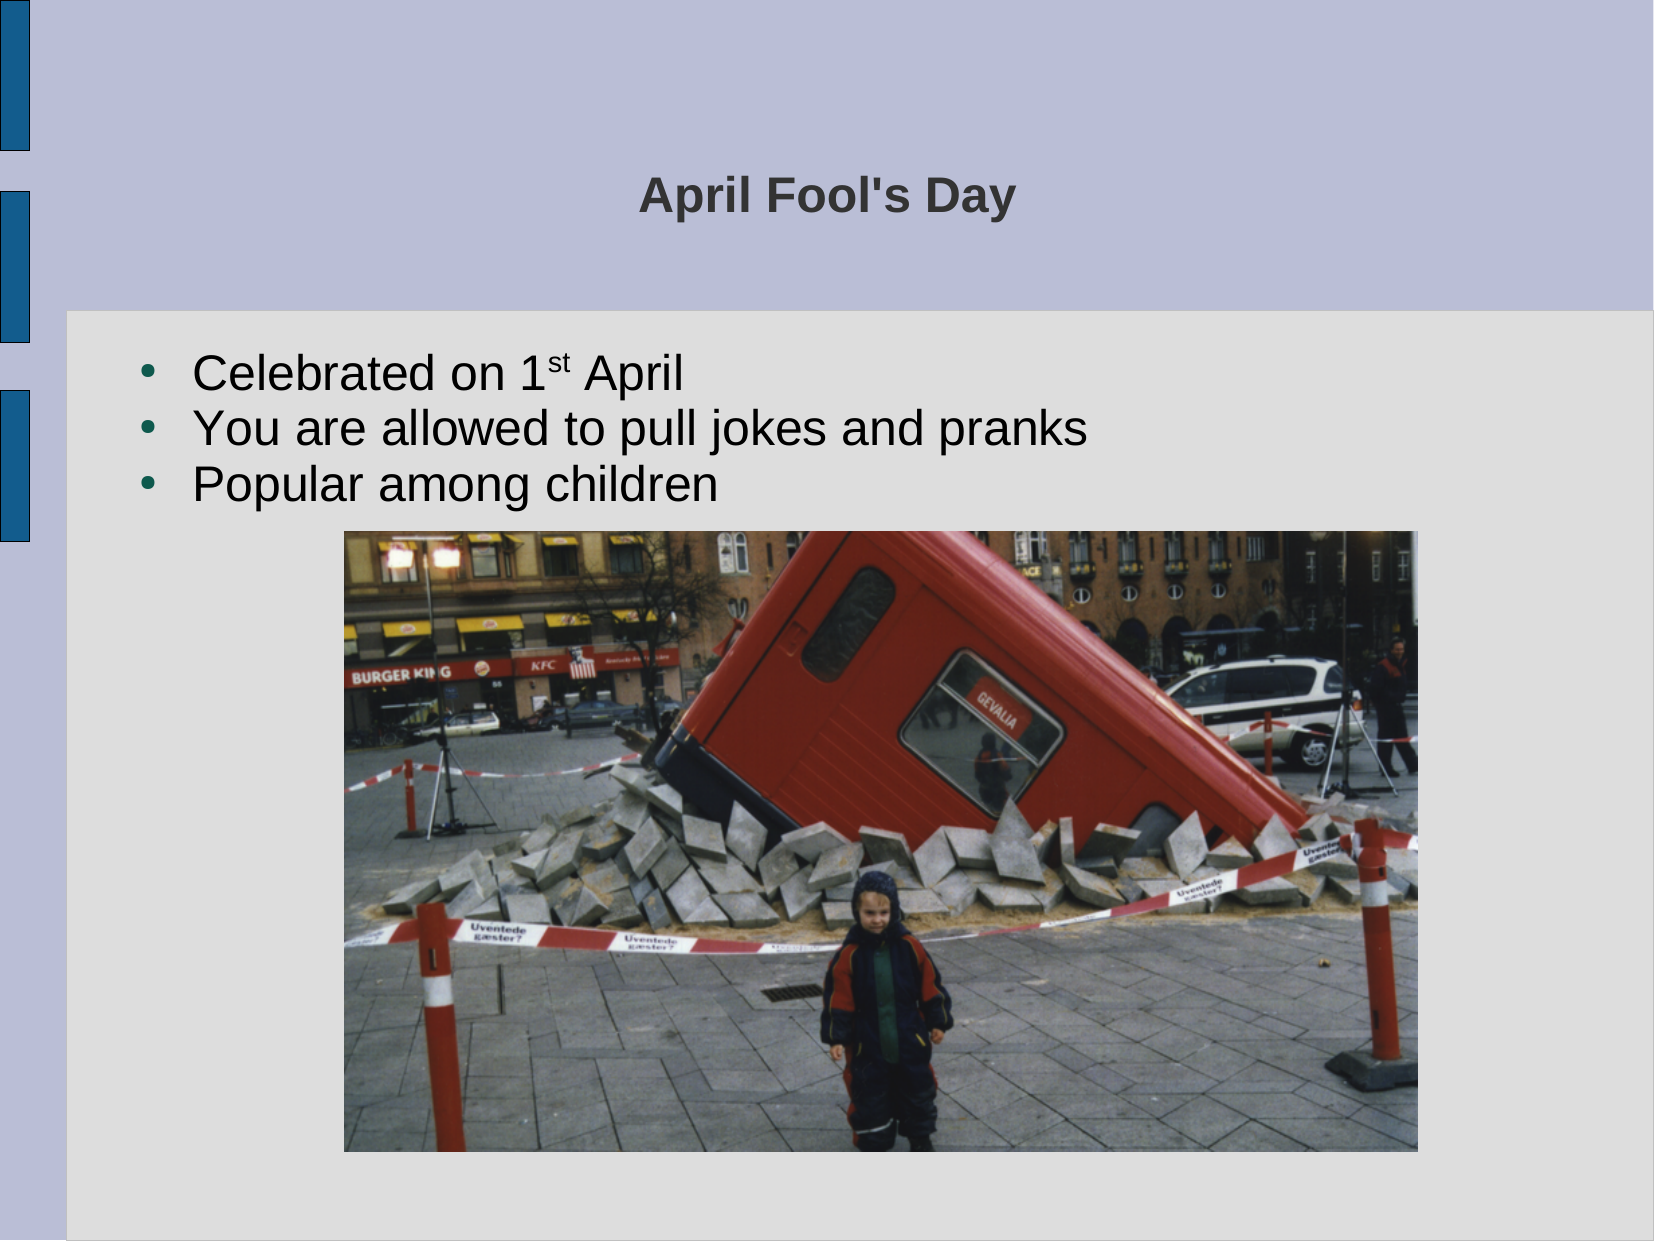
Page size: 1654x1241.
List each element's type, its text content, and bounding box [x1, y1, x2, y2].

title April Fool's Day [121, 91, 1534, 299]
picture [344, 531, 1418, 1152]
list Celebrated on 1st April You are allowed to pull jokes and pranks Popular among children [121, 344, 1534, 1127]
